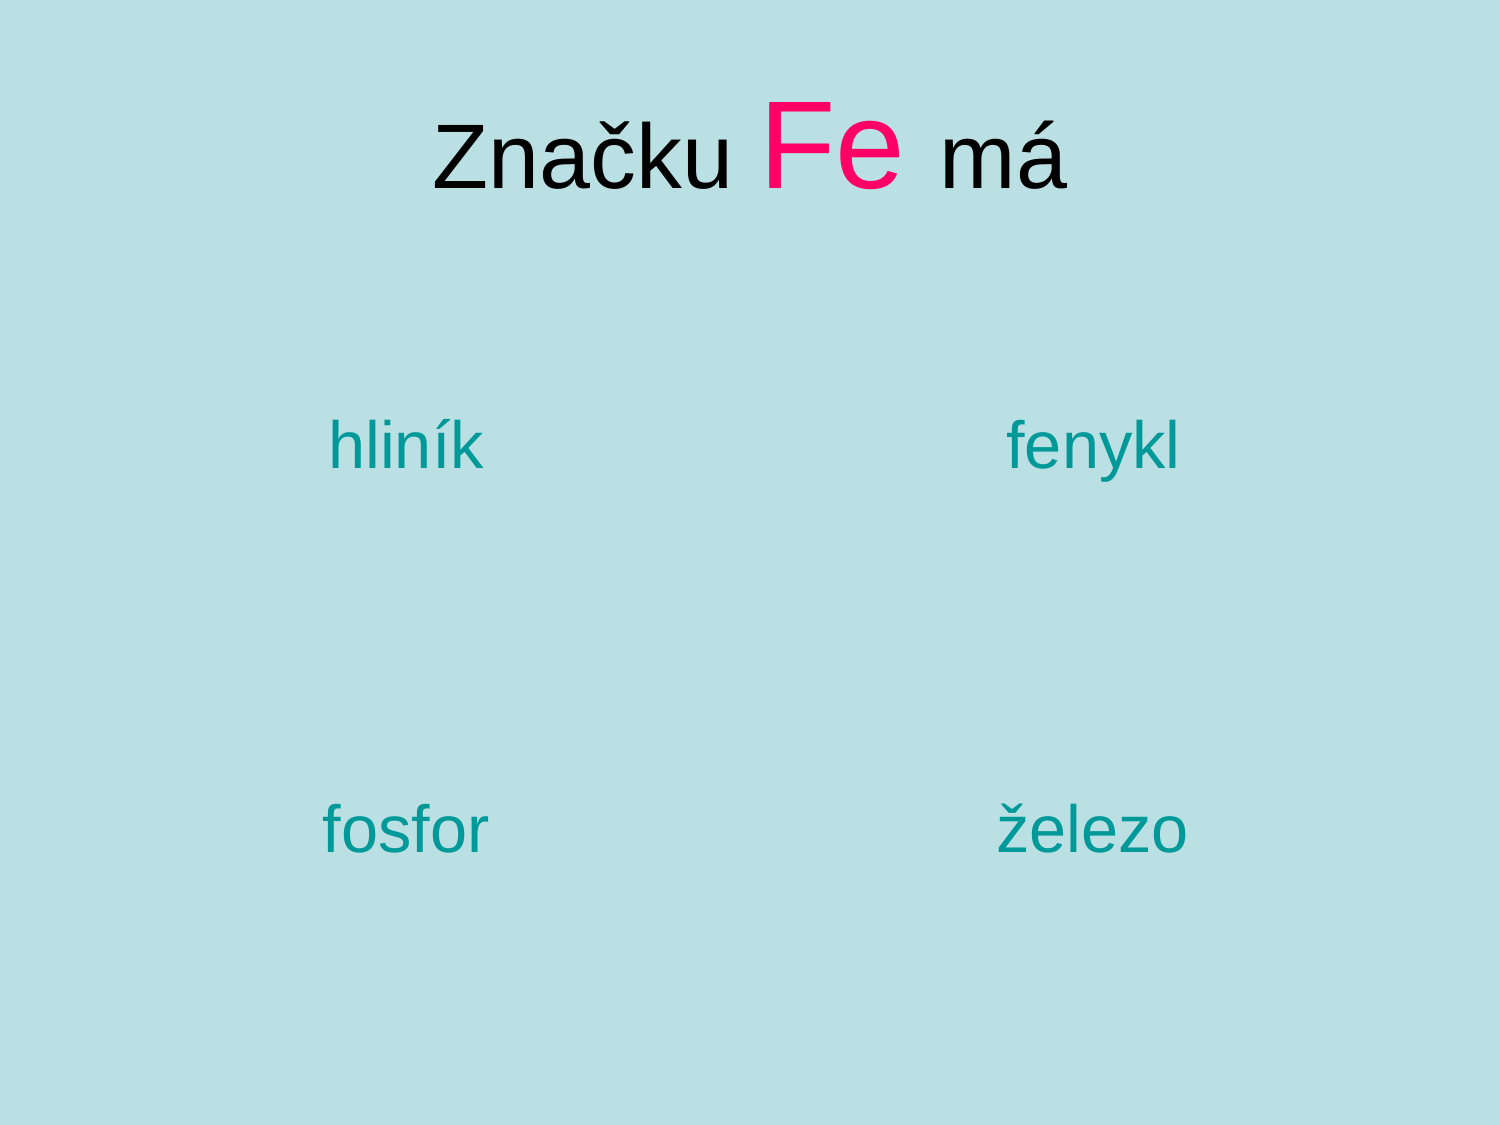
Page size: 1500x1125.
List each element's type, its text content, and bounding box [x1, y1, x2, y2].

table_header fenykl [763, 262, 1425, 622]
table_header fosfor [75, 646, 737, 1005]
table_header hliník [75, 262, 737, 621]
table_header železo [763, 646, 1423, 1005]
title Značku Fe má [75, 45, 1426, 233]
